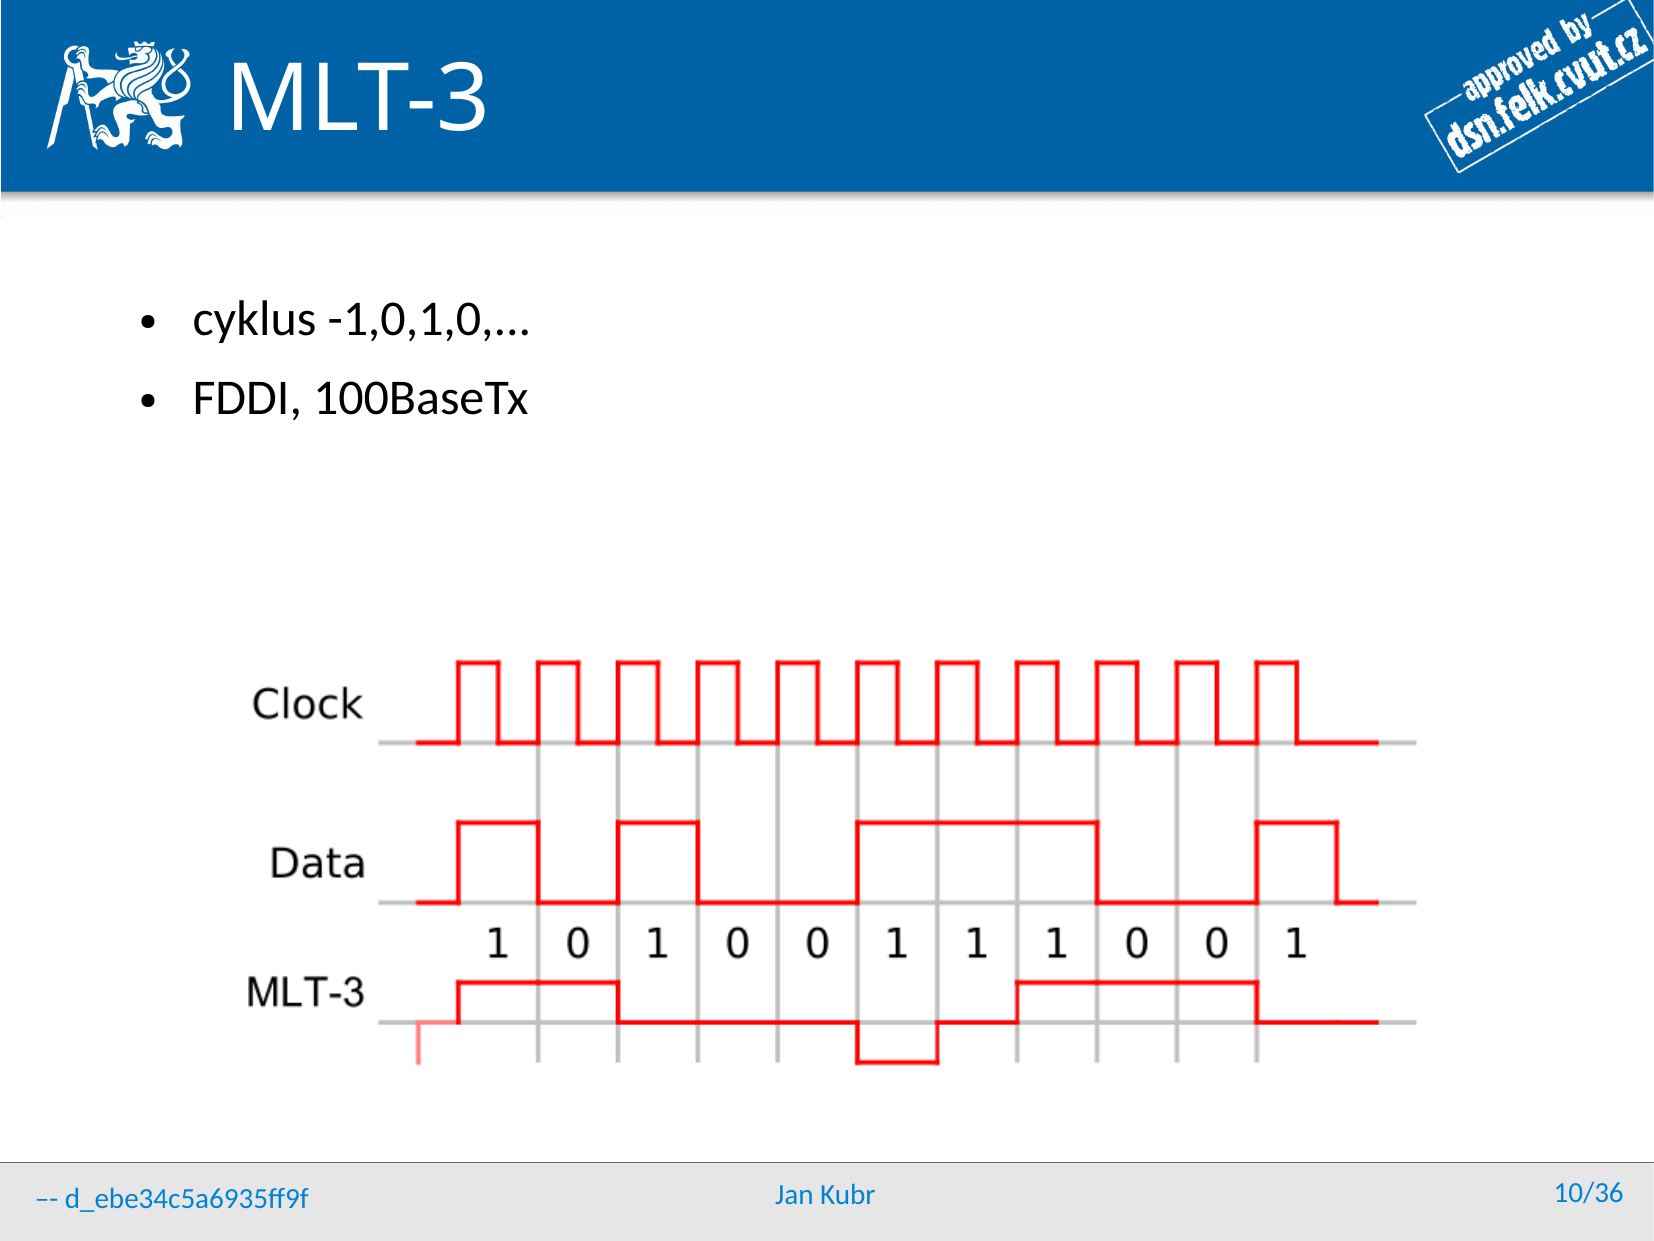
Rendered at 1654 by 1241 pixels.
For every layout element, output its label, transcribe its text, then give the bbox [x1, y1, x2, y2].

title MLT-3 [225, 0, 1426, 188]
picture [211, 618, 1462, 1108]
list cyklus -1,0,1,0,... FDDI, 100BaseTx [121, 297, 1534, 587]
picture [1, 0, 1654, 217]
